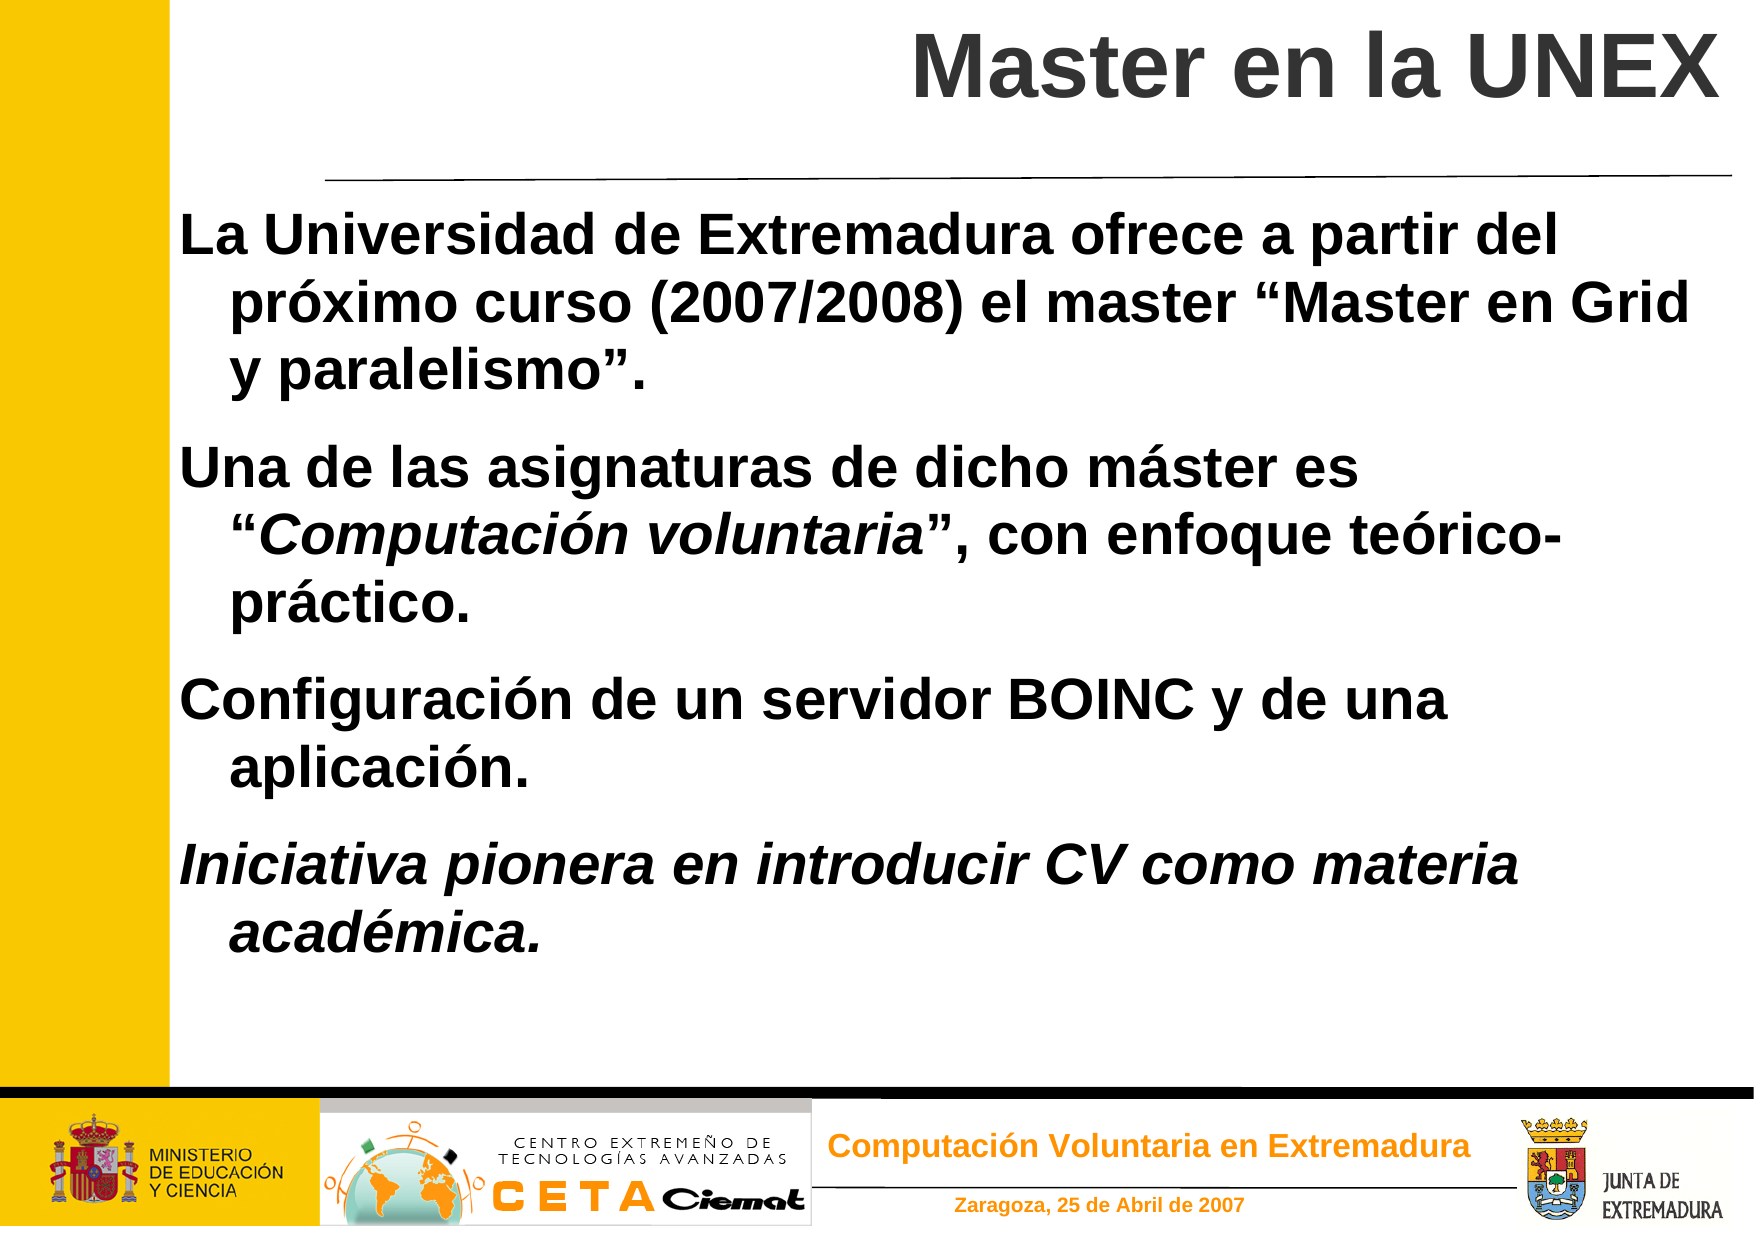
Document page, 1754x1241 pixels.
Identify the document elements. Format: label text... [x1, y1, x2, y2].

list La Universidad de Extremadura ofrece a partir del próximo curso (2007/2008) el master “Master en Grid y paralelismo”. Una de las asignaturas de dicho máster es “Computación voluntaria”, con enfoque teórico-práctico. Configuración de un servidor BOINC y de una aplicación. Iniciativa pionera en introducir CV como materia académica. [162, 199, 1721, 1134]
picture [0, 1098, 812, 1226]
picture [1517, 1109, 1732, 1227]
title Master en la UNEX [146, 6, 1722, 121]
